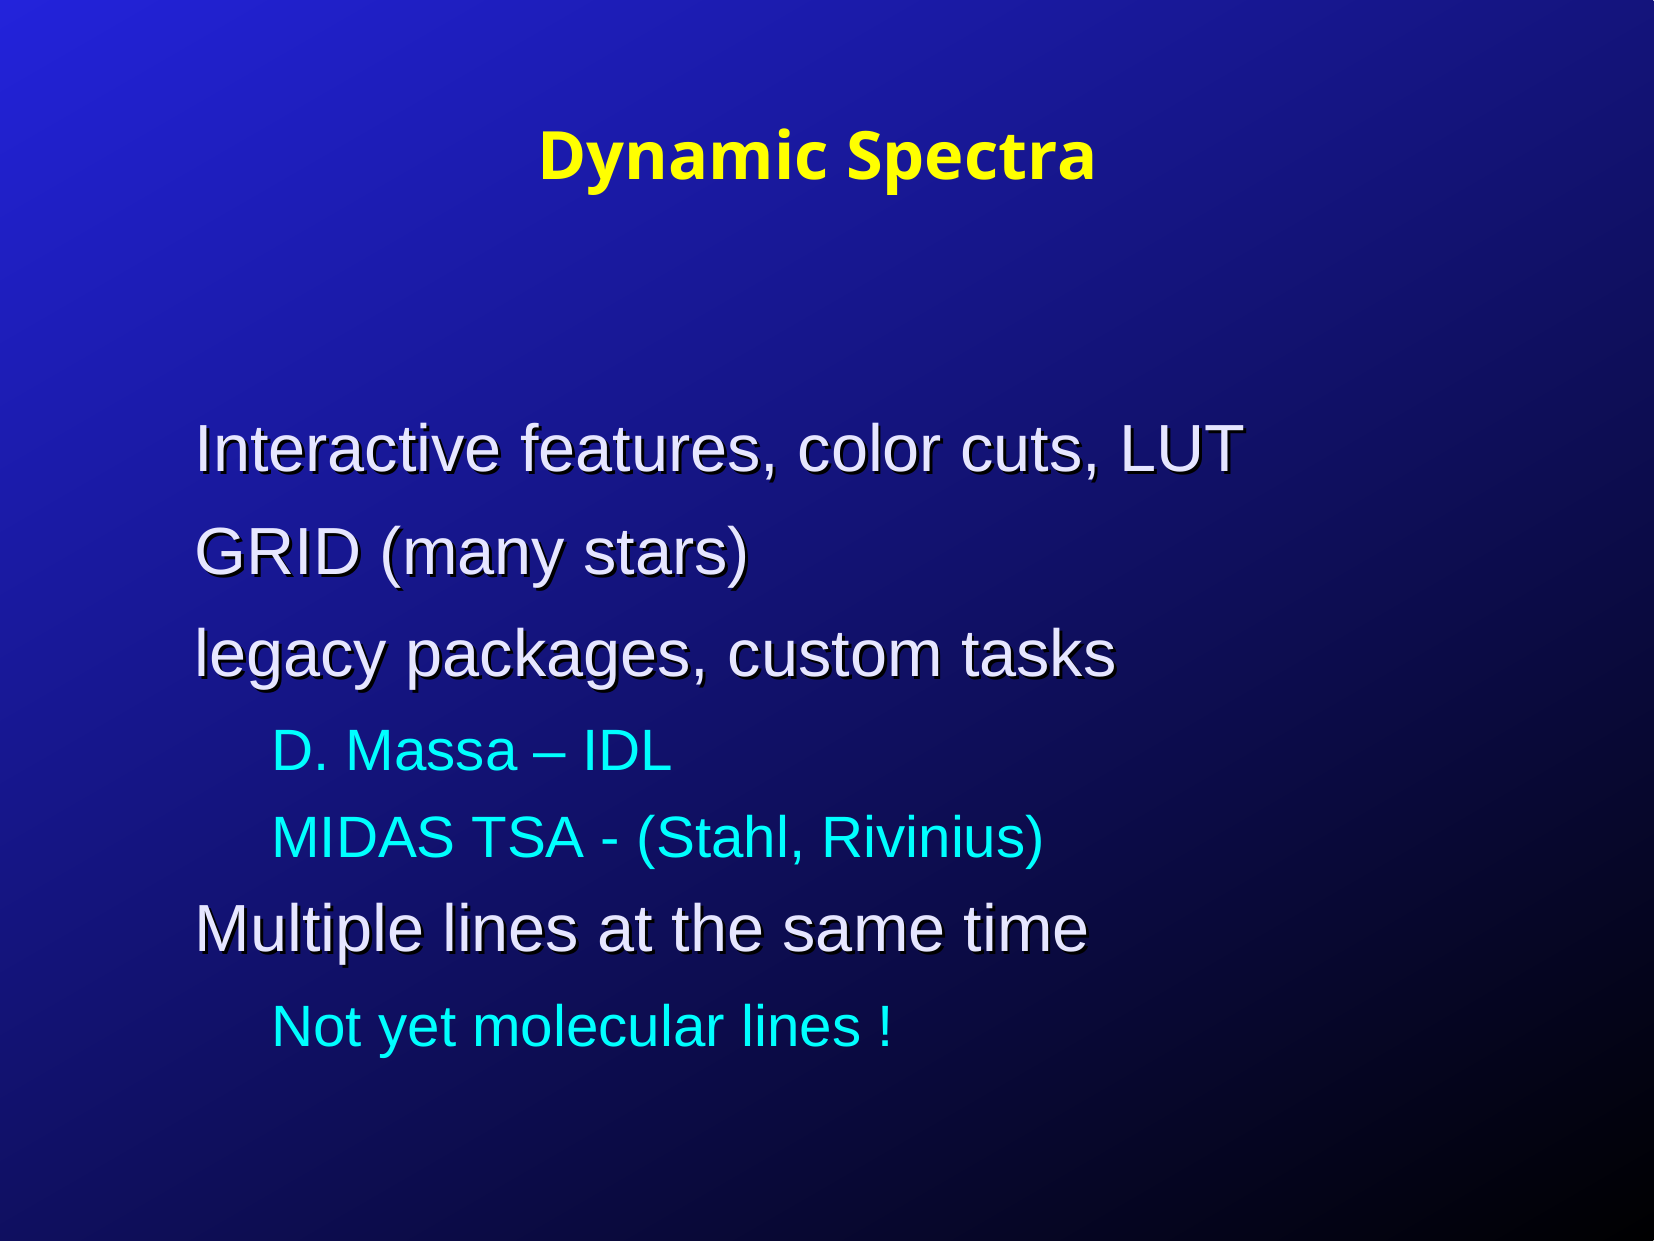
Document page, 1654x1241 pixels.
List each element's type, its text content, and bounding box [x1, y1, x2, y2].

list Interactive features, color cuts, LUT GRID (many stars) legacy packages, custom tasks D. Massa – IDL MIDAS TSA - (Stahl, Rivinius) Multiple lines at the same time Not yet molecular lines ! [177, 413, 1512, 1094]
title Dynamic Spectra [82, 49, 1571, 257]
